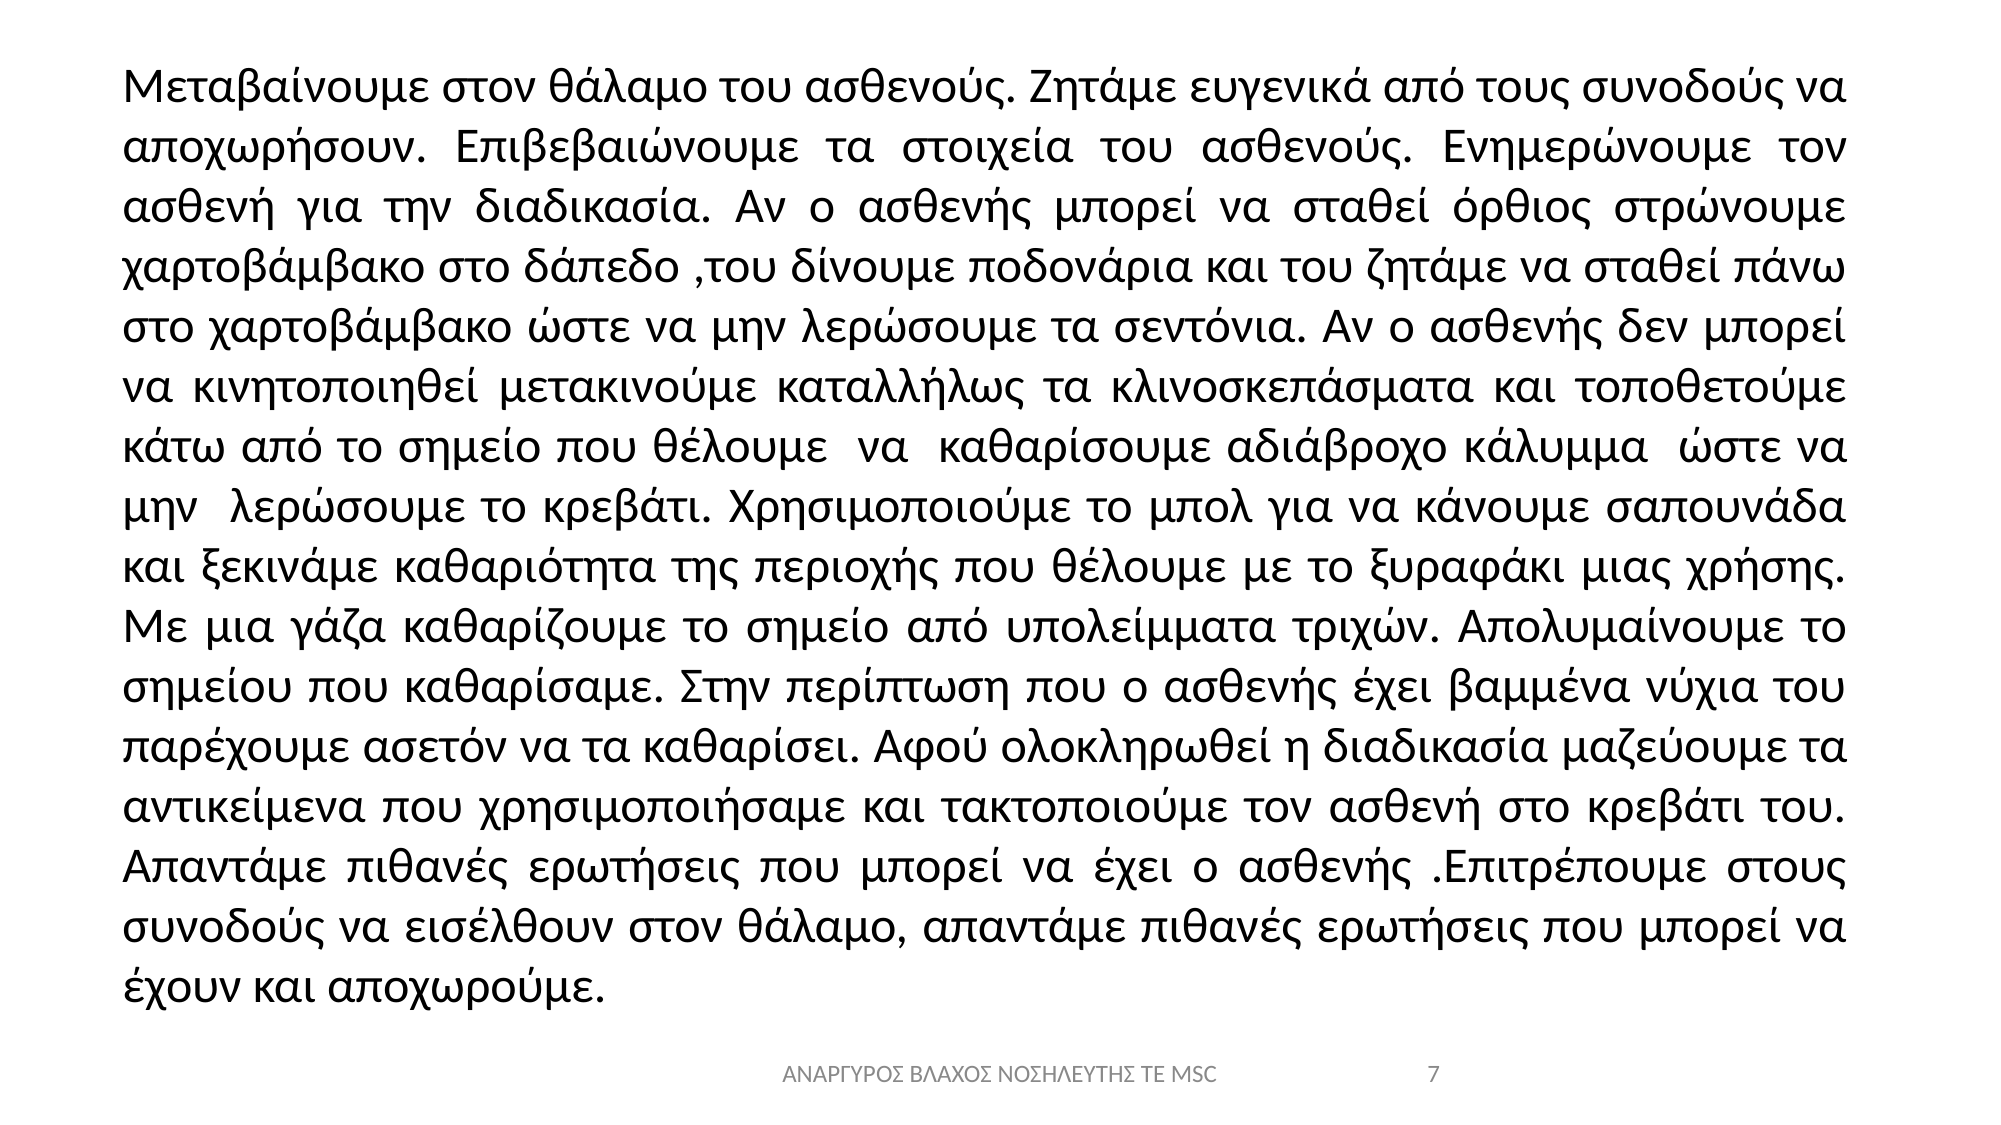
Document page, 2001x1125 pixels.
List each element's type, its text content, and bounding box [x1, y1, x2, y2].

text_box ΑΝΑΡΓΥΡΟΣ ΒΛΑΧΟΣ ΝΟΣΗΛΕΥΤΗΣ ΤΕ ΜSC [662, 1042, 1338, 1103]
text_box Μεταβαίνουμε στον θάλαμο του ασθενούς. Ζητάμε ευγενικά από τους συνοδούς να αποχωρήσουν. Επιβεβαιώνουμε τα στοιχεία του ασθενούς. Ενημερώνουμε τον ασθενή για την διαδικασία. Αν ο ασθενής μπορεί να σταθεί όρθιος στρώνουμε χαρτοβάμβακο στο δάπεδο ,του δίνουμε ποδονάρια και του ζητάμε να σταθεί πάνω στο χαρτοβάμβακο ώστε να μην λερώσουμε τα σεντόνια. Αν ο ασθενής δεν μπορεί να κινητοποιηθεί μετακινούμε καταλλήλως τα κλινοσκεπάσματα και τοποθετούμε κάτω από το σημείο που θέλουμε να καθαρίσουμε αδιάβροχο κάλυμμα ώστε να μην λερώσουμε το κρεβάτι. Χρησιμοποιούμε το μπολ για να κάνουμε σαπουνάδα και ξεκινάμε καθαριότητα της περιοχής που θέλουμε με το ξυραφάκι μιας χρήσης. Με μια γάζα καθαρίζουμε το σημείο από υπολείμματα τριχών. Απολυμαίνουμε το σημείου που καθαρίσαμε. Στην περίπτωση που ο ασθενής έχει βαμμένα νύχια του παρέχουμε ασετόν να τα καθαρίσει. Αφού ολοκληρωθεί η διαδικασία μαζεύουμε τα αντικείμενα που χρησιμοποιήσαμε και τακτοποιούμε τον ασθενή στο κρεβάτι του. Απαντάμε πιθανές ερωτήσεις που μπορεί να έχει ο ασθενής .Επιτρέπουμε στους συνοδούς να εισέλθουν στον θάλαμο, απαντάμε πιθανές ερωτήσεις που μπορεί να έχουν και αποχωρούμε. [107, 45, 1863, 1030]
text_box [1412, 1042, 1863, 1103]
